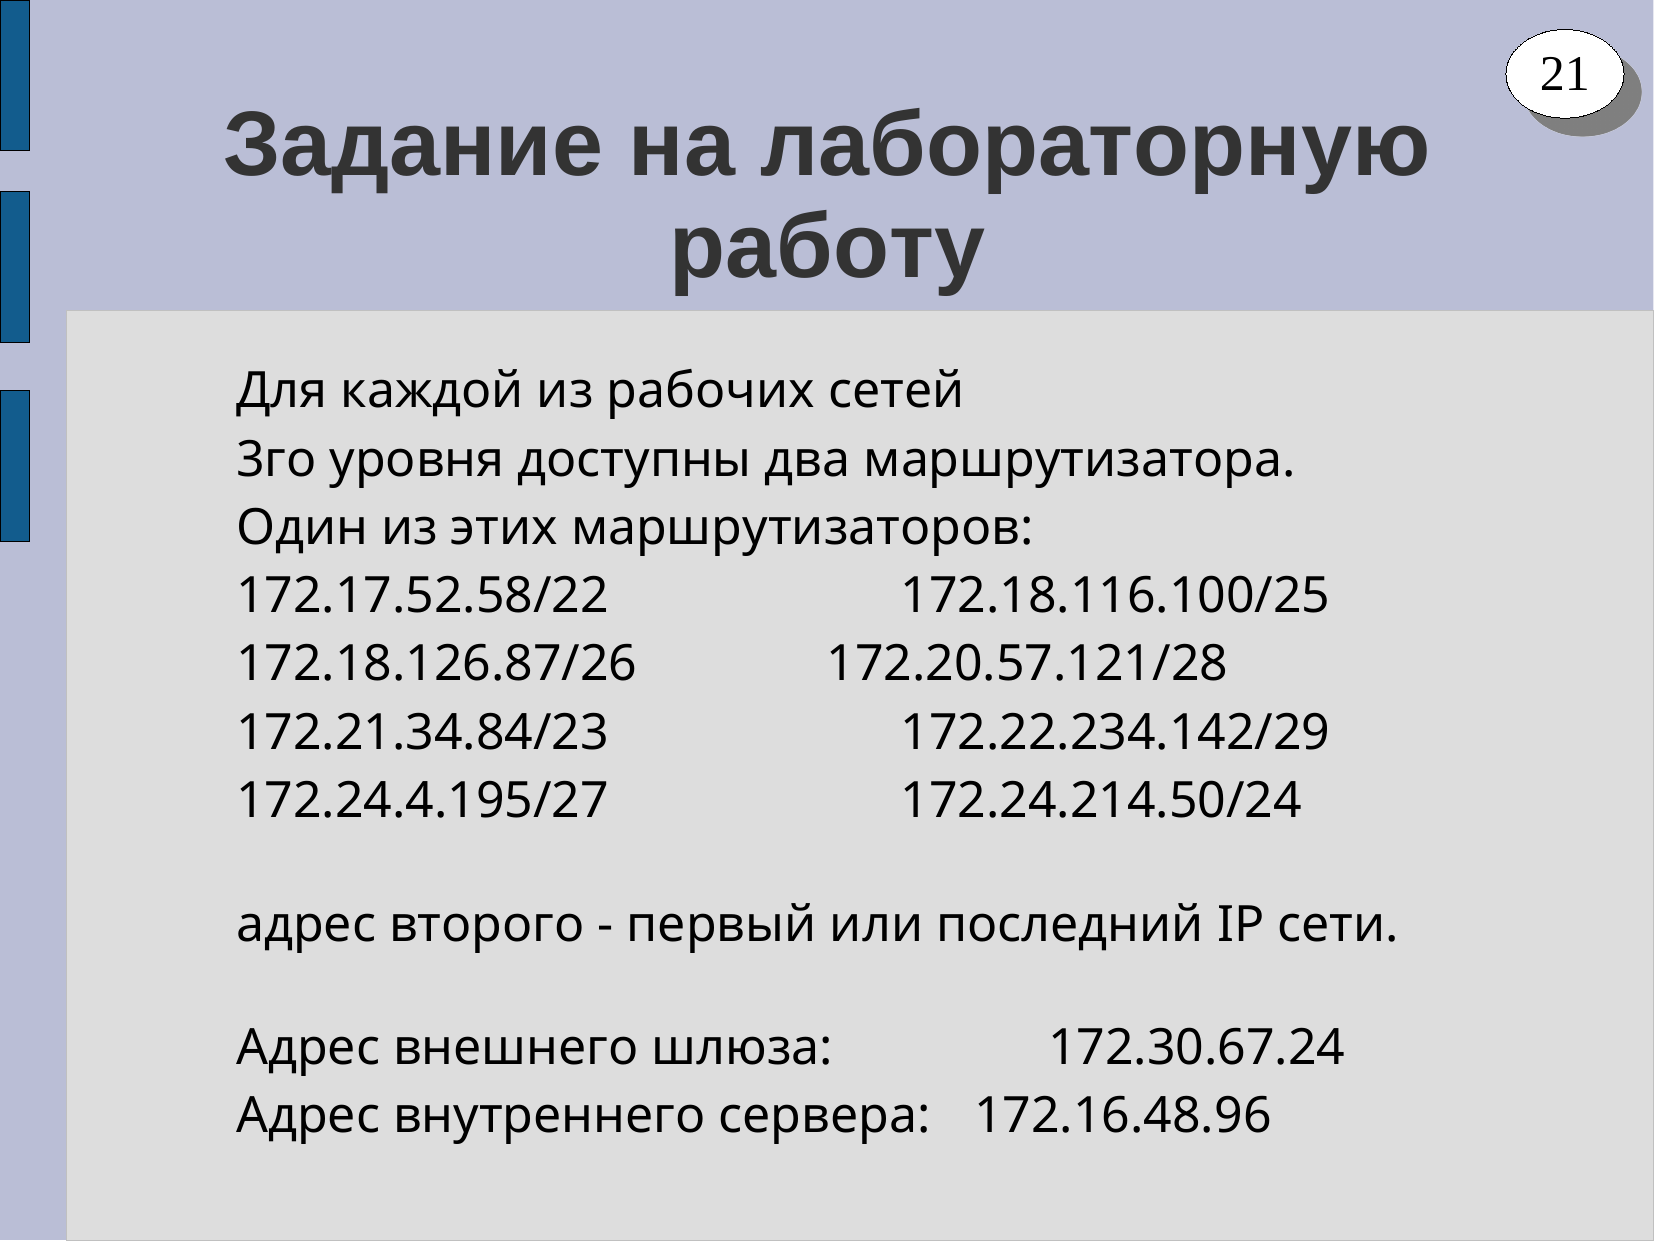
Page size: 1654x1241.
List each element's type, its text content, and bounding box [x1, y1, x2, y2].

text_box 21 [1505, 29, 1625, 119]
text_box Для каждой из рабочих сетей 3го уровня доступны два маршрутизатора. Один из этих маршрутизаторов: 172.17.52.58/22 172.18.116.100/25 172.18.126.87/26 172.20.57.121/28 172.21.34.84/23 172.22.234.142/29 172.24.4.195/27 172.24.214.50/24 адрес второго - первый или последний IP сети. Адрес внешнего шлюза: 172.30.67.24 Адрес внутреннего сервера: 172.16.48.96 [236, 354, 1479, 1145]
title Задание на лабораторную работу [121, 83, 1534, 307]
